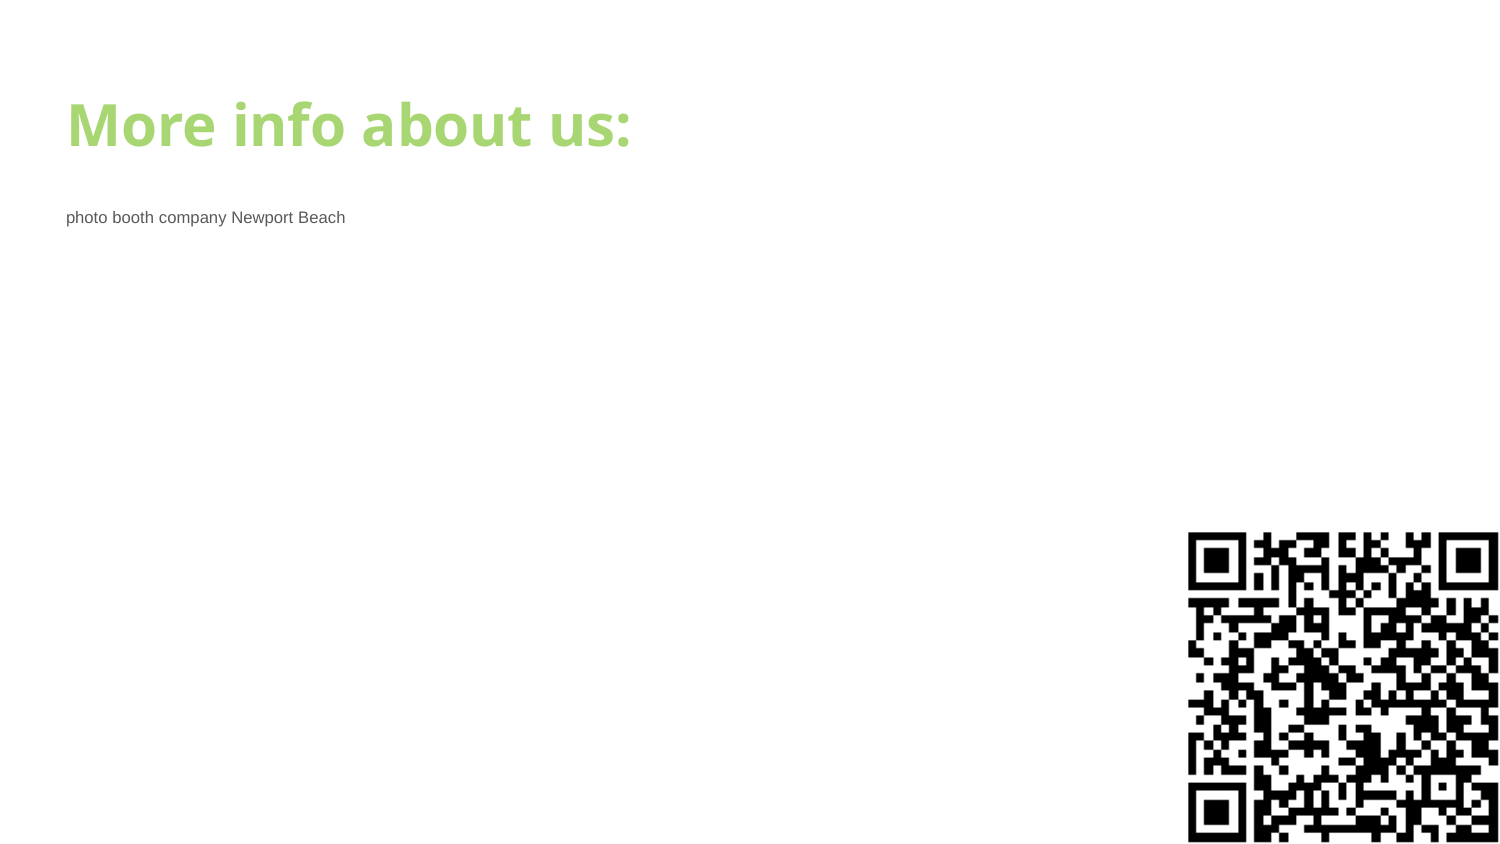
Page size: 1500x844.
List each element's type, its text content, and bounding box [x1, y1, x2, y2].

list photo booth company Newport Beach [51, 189, 1449, 750]
picture [1187, 531, 1500, 844]
title More info about us: [51, 72, 1449, 167]
